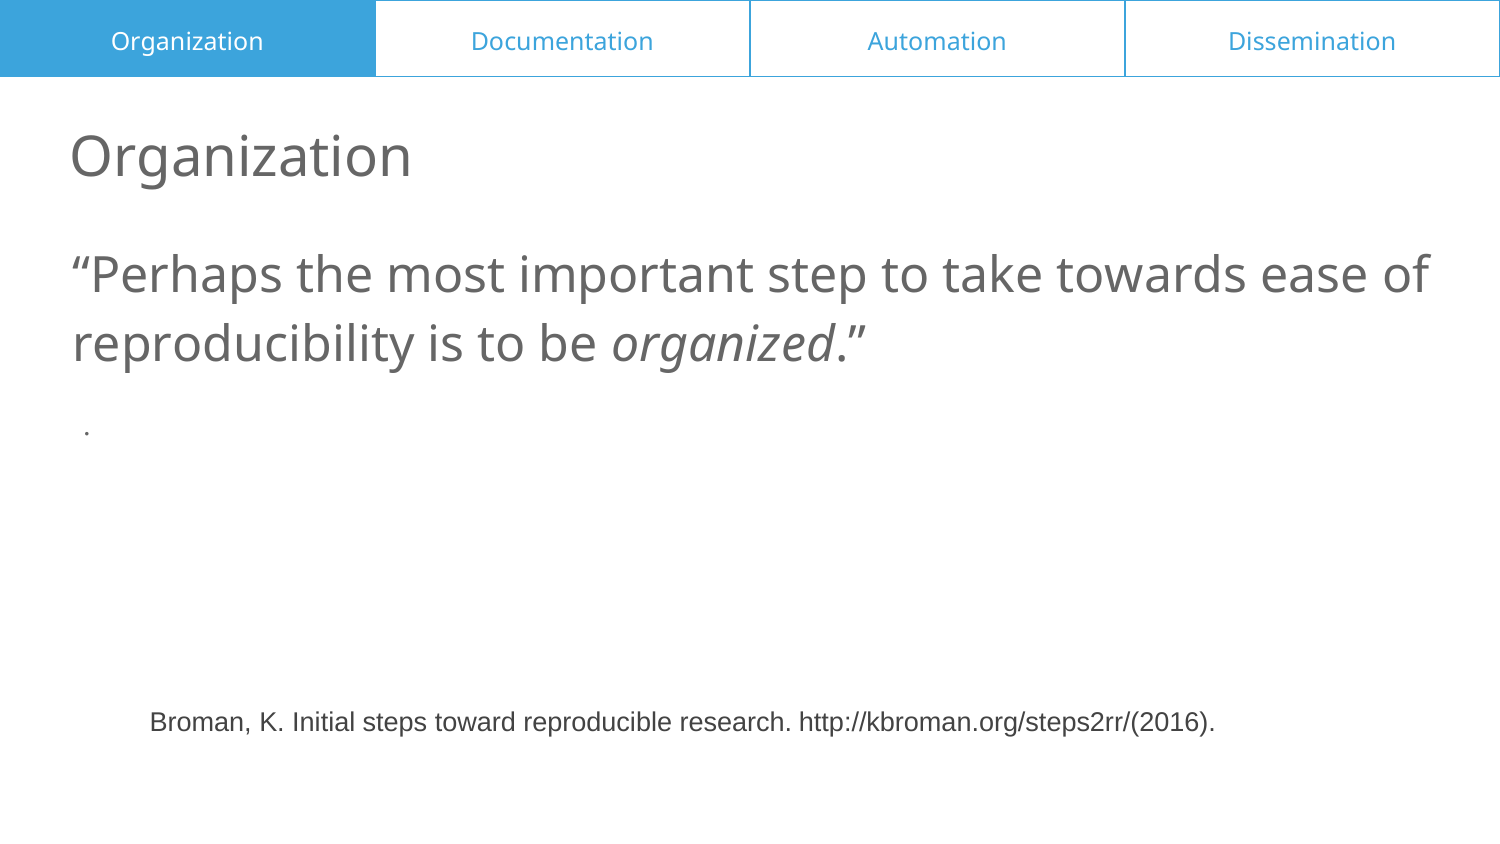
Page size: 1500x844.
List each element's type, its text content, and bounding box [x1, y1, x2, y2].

text_box Automation [750, 0, 1124, 77]
text_box Dissemination [1125, 0, 1500, 77]
text_box Organization [54, 105, 1430, 228]
text_box “Perhaps the most important step to take towards ease of reproducibility is to be organized.” [54, 227, 1472, 689]
text_box Documentation [375, 0, 749, 77]
text_box Organization [0, 0, 374, 77]
text_box Broman, K. Initial steps toward reproducible research. http://kbroman.org/steps2rr/ (2016). [134, 689, 1279, 844]
